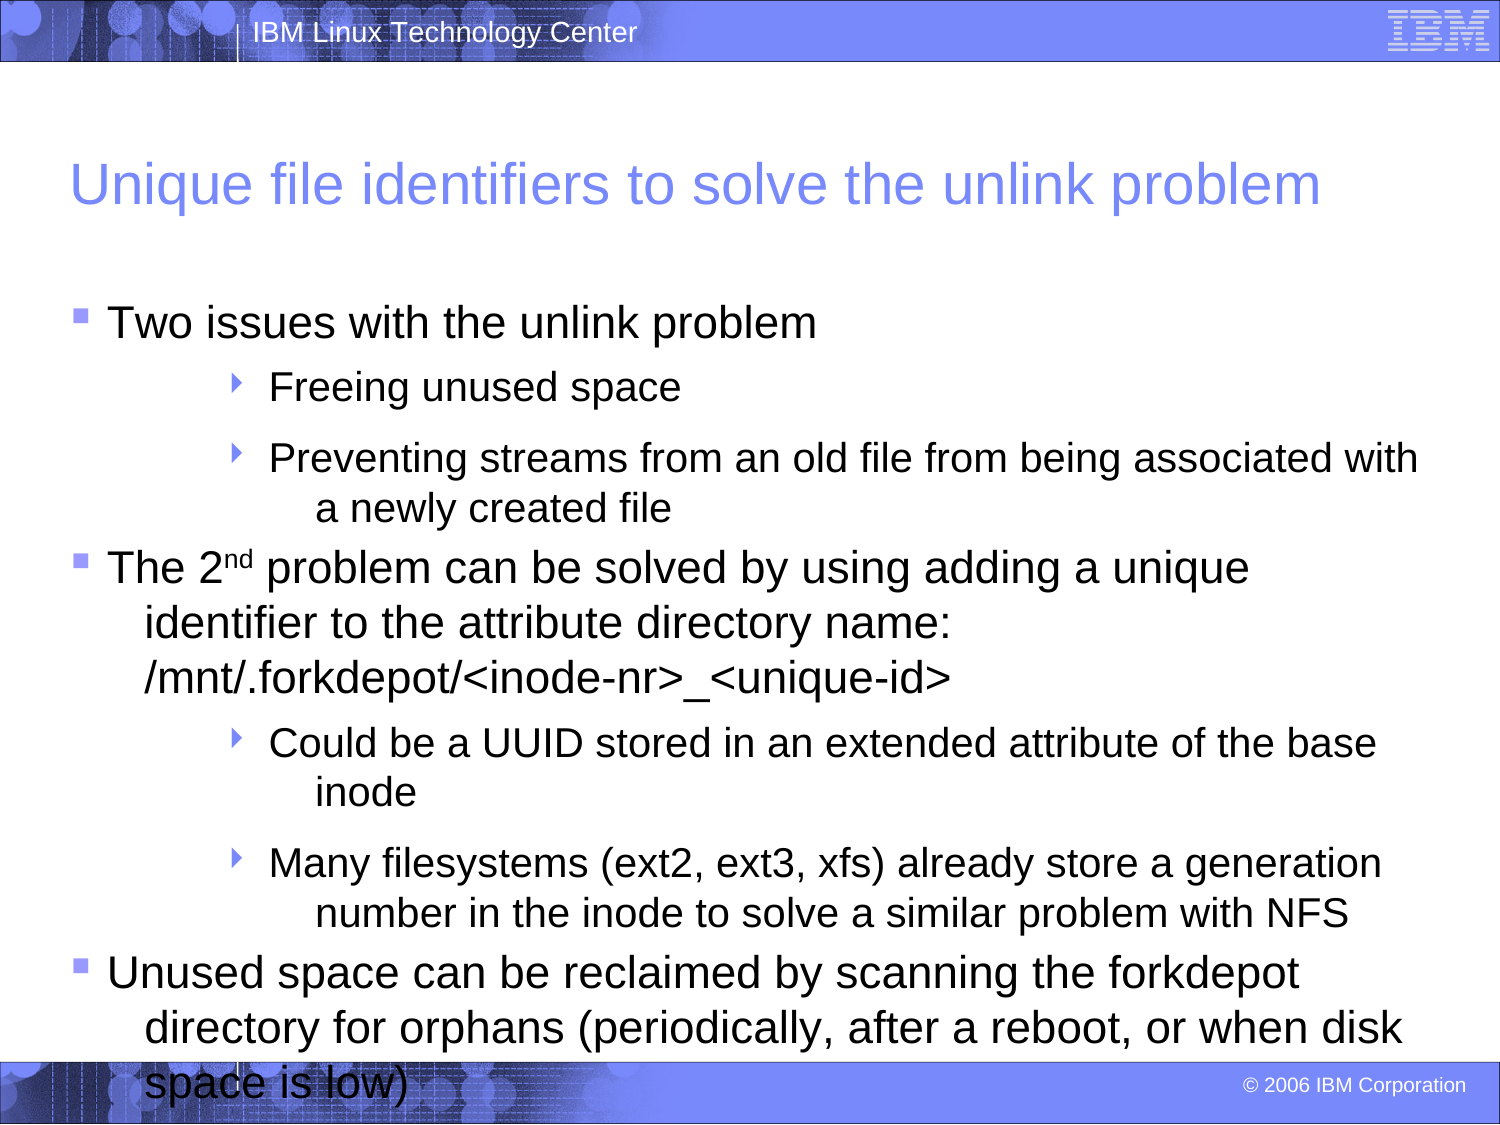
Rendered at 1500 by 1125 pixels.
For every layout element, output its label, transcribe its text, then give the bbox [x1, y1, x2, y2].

picture [1, 1063, 1499, 1123]
picture [224, 1077, 236, 1095]
title Unique file identifiers to solve the unlink problem [69, 144, 1422, 227]
list Two issues with the unlink problem Freeing unused space Preventing streams from an old file from being associated with a newly created file The 2nd problem can be solved by using adding a unique identifier to the attribute directory name: /mnt/.forkdepot/<inode-nr>_<unique-id> Could be a UUID stored in an extended attribute of the base inode Many filesystems (ext2, ext3, xfs) already store a generation number in the inode to solve a similar problem with NFS Unused space can be reclaimed by scanning the forkdepot directory for orphans (periodically, after a reboot, or when disk space is low) [69, 293, 1433, 1057]
picture [1, 1, 1499, 61]
